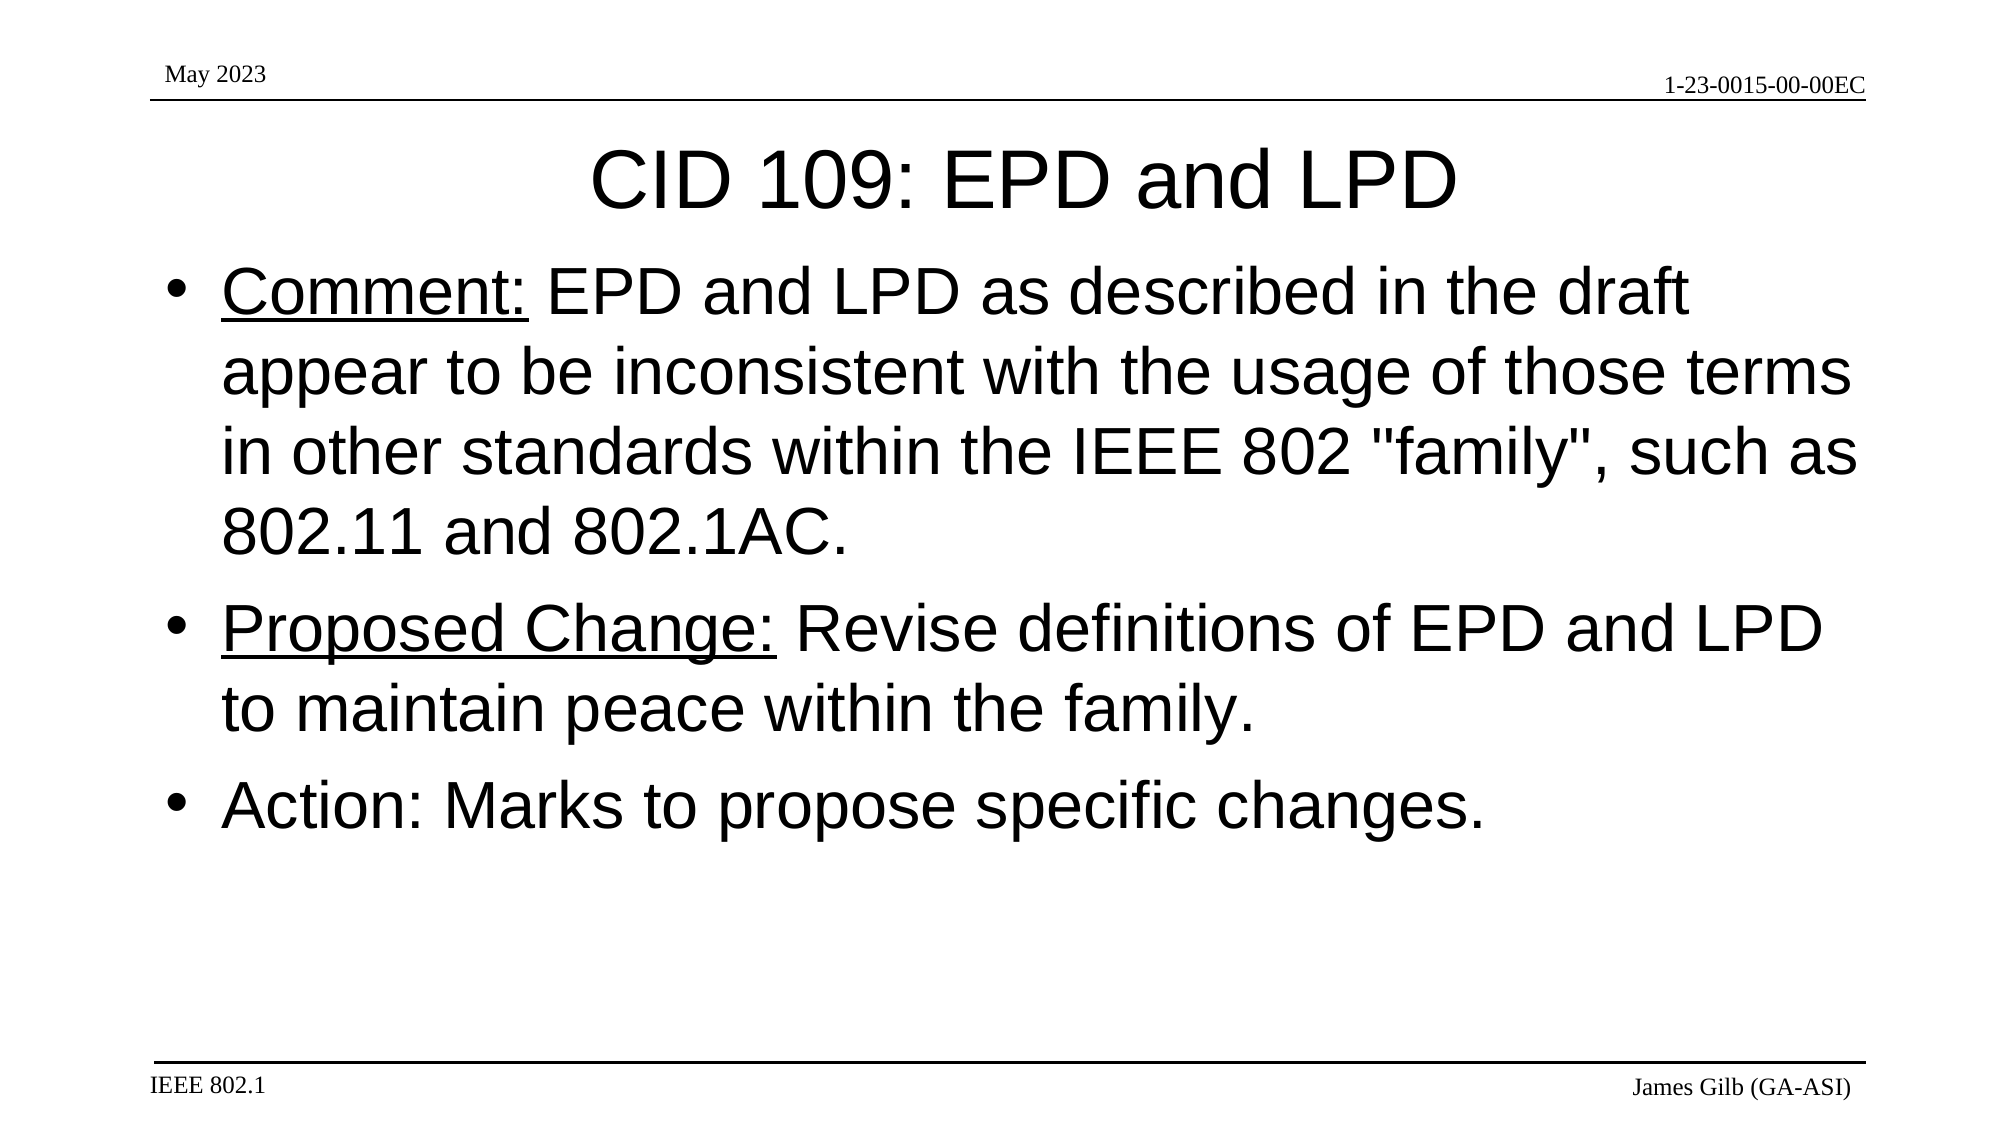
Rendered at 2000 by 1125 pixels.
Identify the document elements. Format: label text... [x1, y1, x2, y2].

title CID 109: EPD and LPD [149, 112, 1900, 238]
list Comment: EPD and LPD as described in the draft appear to be inconsistent with the usage of those terms in other standards within the IEEE 802 "family", such as 802.11 and 802.1AC. Proposed Change: Revise definitions of EPD and LPD to maintain peace within the family. Action: Marks to propose specific changes. [150, 239, 1900, 1051]
